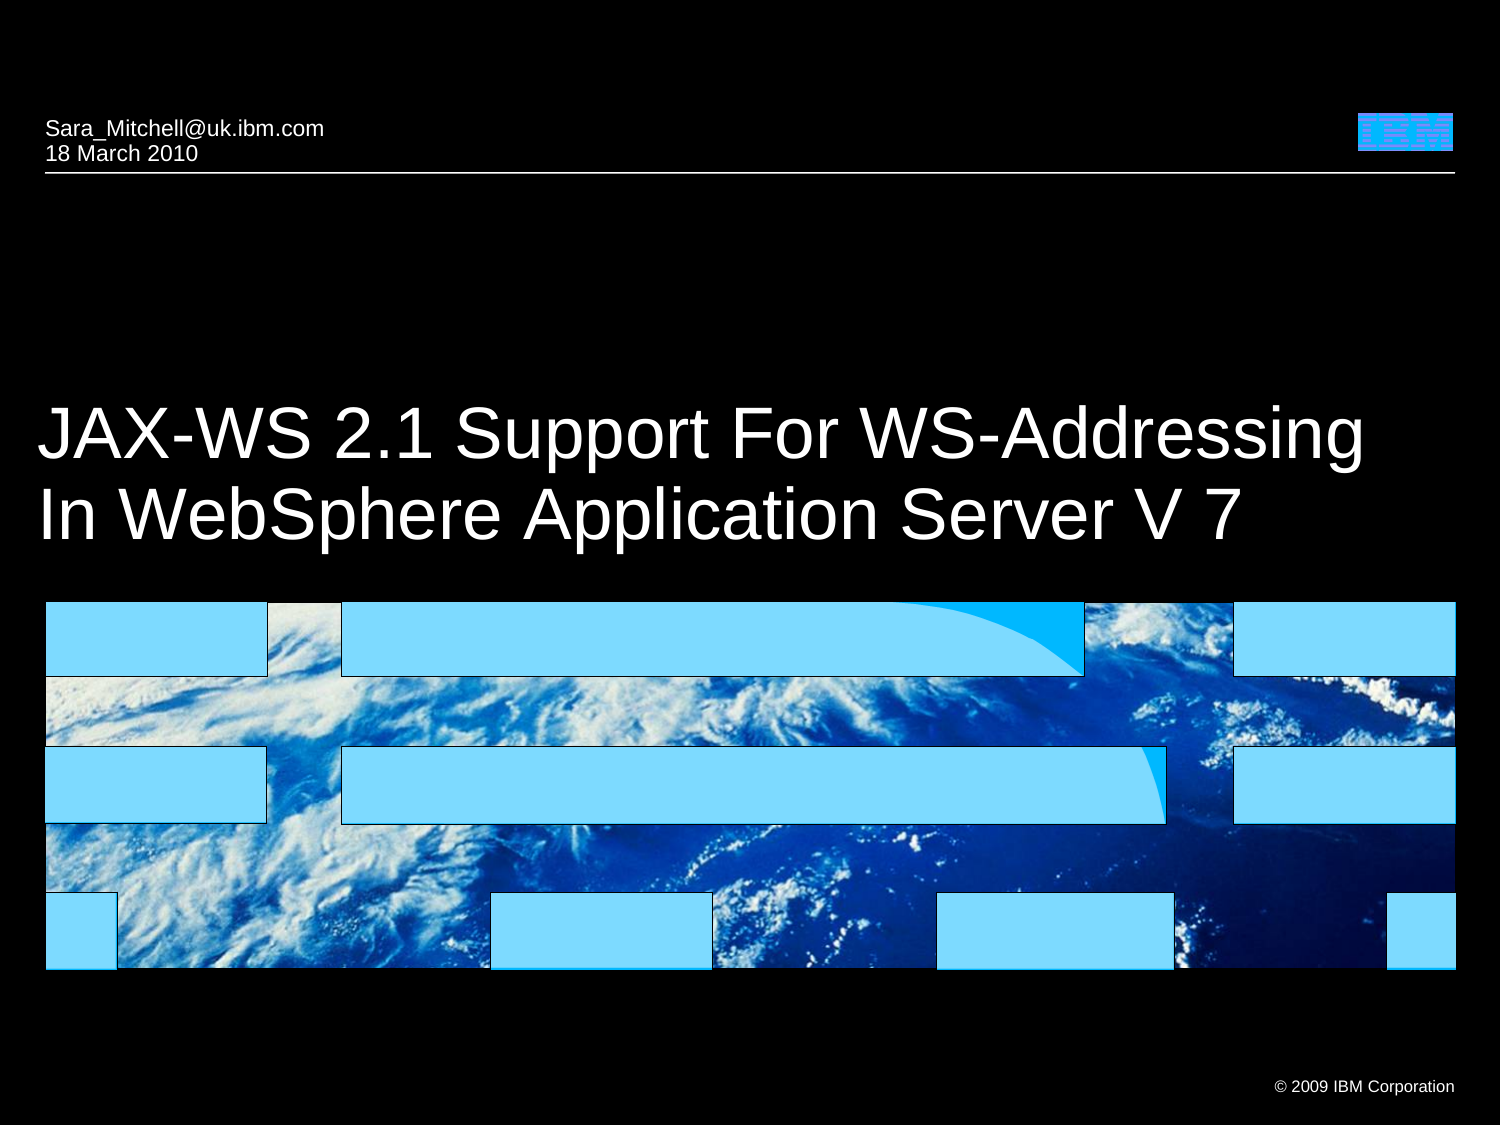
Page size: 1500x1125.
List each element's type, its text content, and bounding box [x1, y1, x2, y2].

picture [491, 893, 712, 967]
picture [342, 602, 1081, 676]
text_box Sara_Mitchell@uk.ibm.com 18 March 2010 [30, 86, 1306, 175]
picture [1234, 602, 1454, 676]
picture [1234, 747, 1454, 824]
picture [1387, 893, 1456, 967]
picture [46, 602, 267, 676]
picture [937, 893, 1174, 968]
title JAX-WS 2.1 Support For WS-Addressing In WebSphere Application Server V 7 [22, 217, 1456, 563]
picture [45, 747, 266, 823]
picture [46, 603, 1455, 968]
picture [46, 893, 115, 968]
